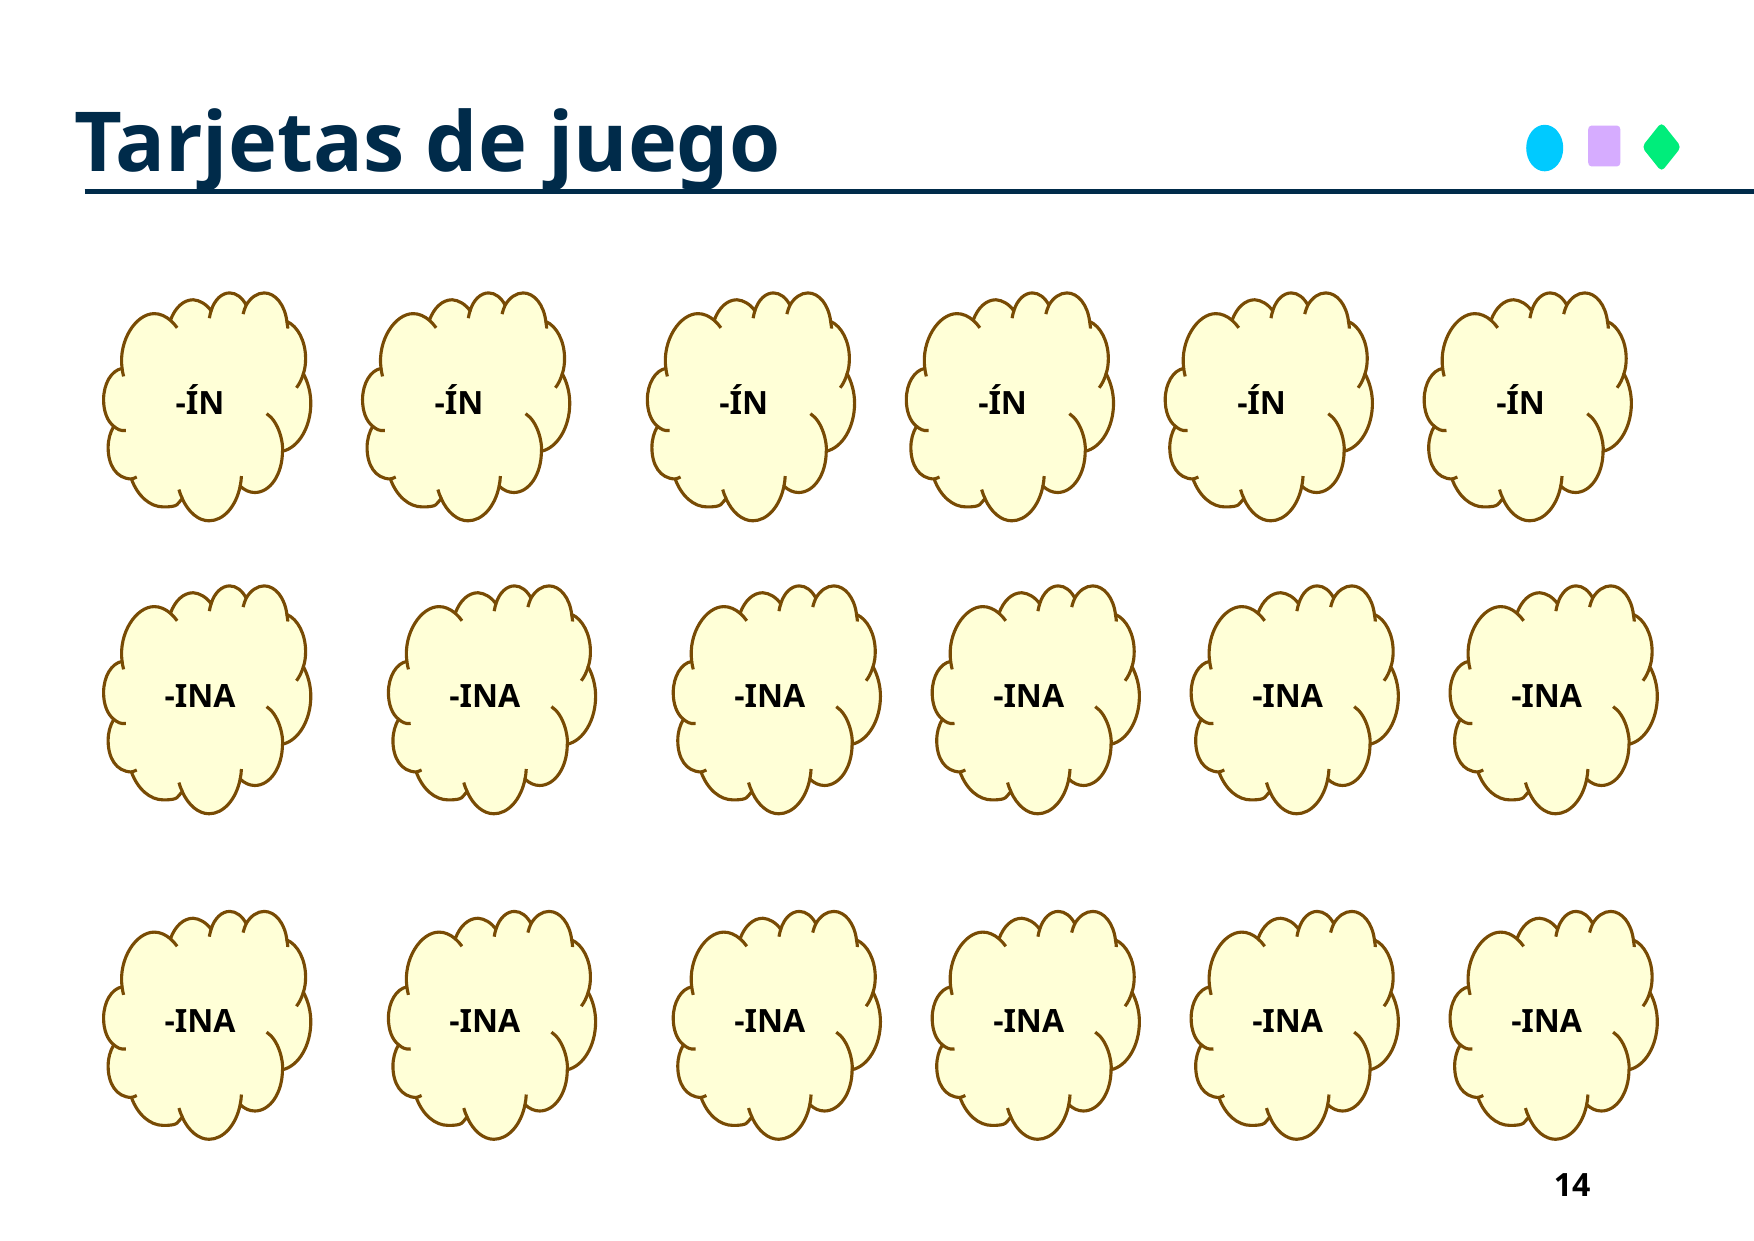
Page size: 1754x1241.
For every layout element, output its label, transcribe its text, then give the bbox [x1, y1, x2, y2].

text_box -ÍN [362, 292, 570, 521]
text_box -INA [932, 911, 1140, 1140]
text_box -ÍN [906, 292, 1114, 521]
text_box -INA [103, 585, 311, 814]
text_box -ÍN [1165, 292, 1373, 521]
text_box -INA [1191, 911, 1399, 1140]
text_box -INA [673, 911, 881, 1140]
text_box -INA [103, 911, 311, 1140]
text_box -INA [1191, 585, 1399, 814]
text_box -ÍN [1424, 292, 1632, 521]
text_box -INA [932, 585, 1140, 814]
title Tarjetas de juego [74, 32, 1404, 196]
text_box -INA [388, 911, 596, 1140]
text_box -INA [1450, 911, 1658, 1140]
text_box -INA [388, 585, 596, 814]
text_box -ÍN [647, 292, 855, 521]
text_box -INA [673, 585, 881, 814]
text_box -ÍN [103, 292, 311, 521]
text_box -INA [1450, 585, 1658, 814]
